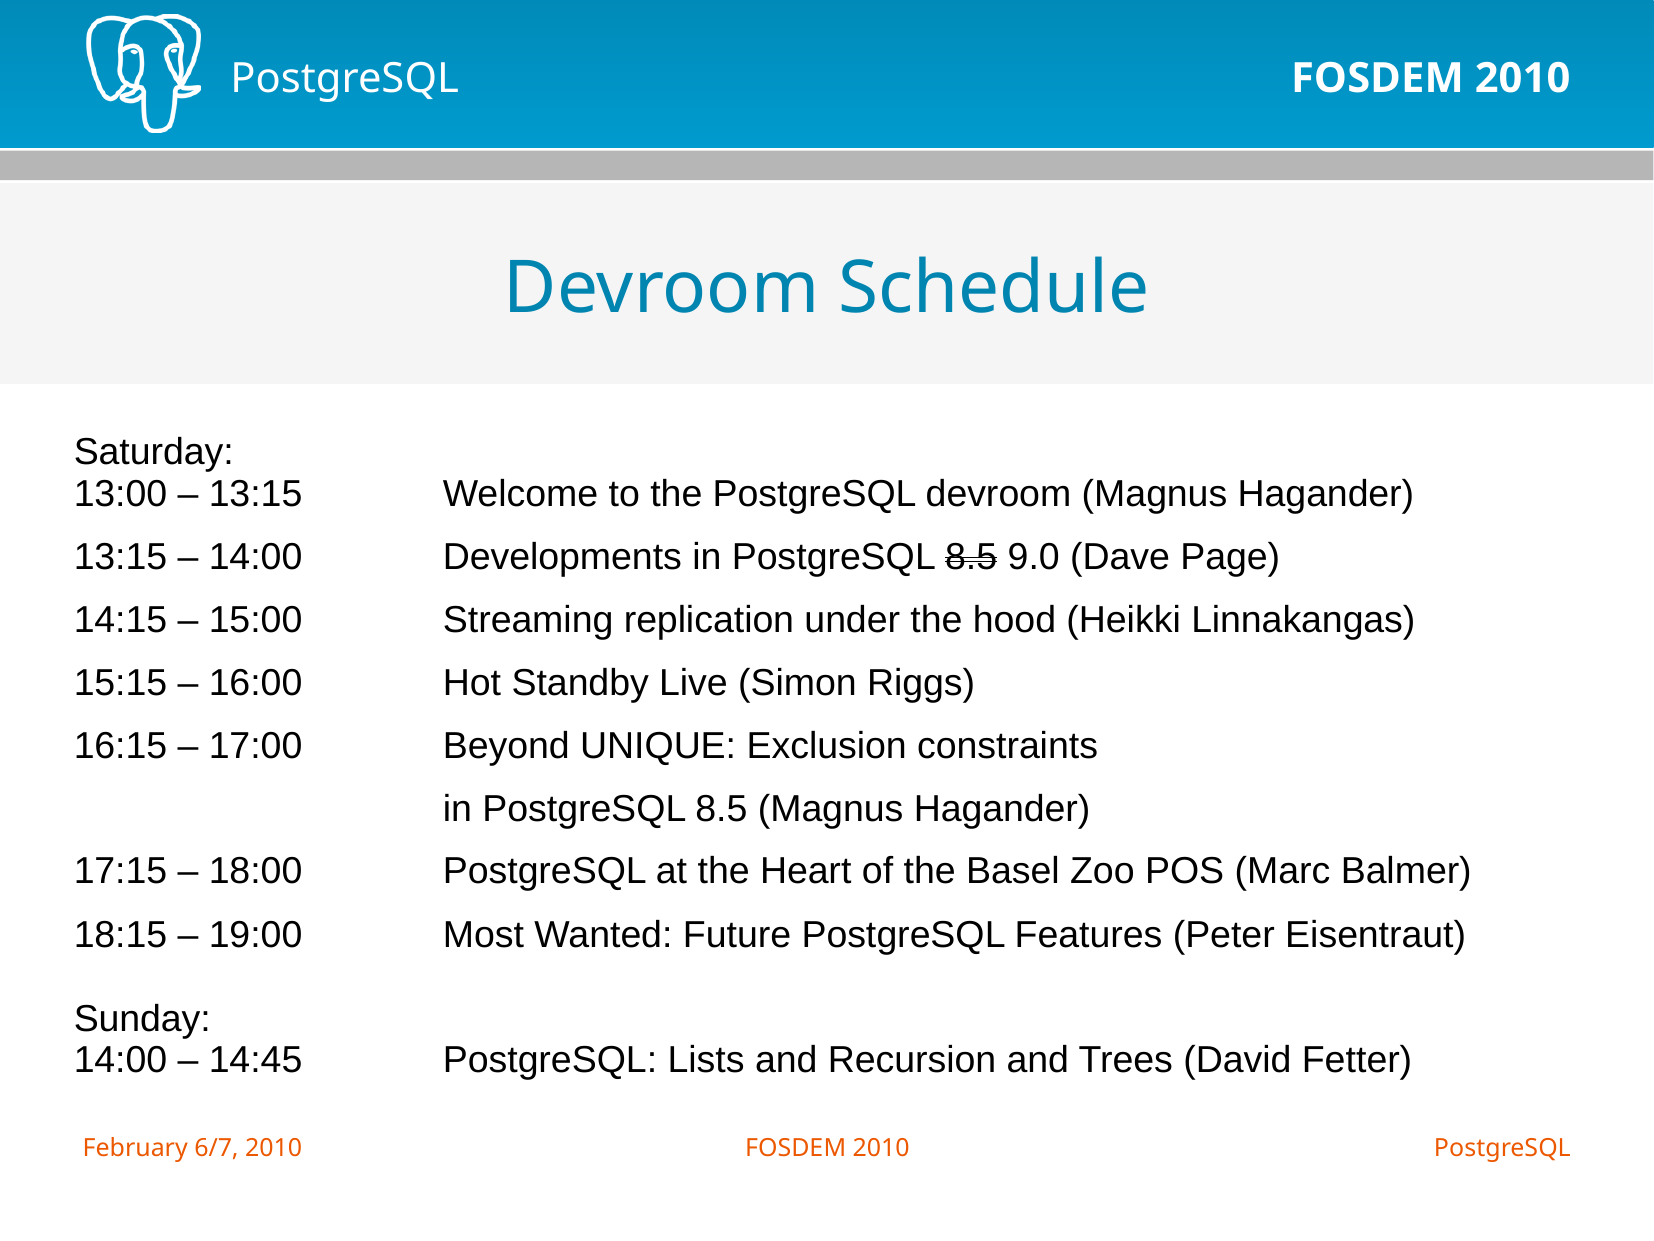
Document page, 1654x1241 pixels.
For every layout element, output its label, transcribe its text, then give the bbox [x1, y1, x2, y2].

text_box Saturday: 13:00 – 13:15 Welcome to the PostgreSQL devroom (Magnus Hagander) 13:15 – 14:00 Developments in PostgreSQL 8.5 9.0 (Dave Page) 14:15 – 15:00 Streaming replication under the hood (Heikki Linnakangas) 15:15 – 16:00 Hot Standby Live (Simon Riggs) 16:15 – 17:00 Beyond UNIQUE: Exclusion constraints in PostgreSQL 8.5 (Magnus Hagander) 17:15 – 18:00 PostgreSQL at the Heart of the Basel Zoo POS (Marc Balmer) 18:15 – 19:00 Most Wanted: Future PostgreSQL Features (Peter Eisentraut) Sunday: 14:00 – 14:45 PostgreSQL: Lists and Recursion and Trees (David Fetter) [59, 422, 1595, 1089]
title Devroom Schedule [82, 208, 1571, 362]
picture [87, 15, 200, 132]
